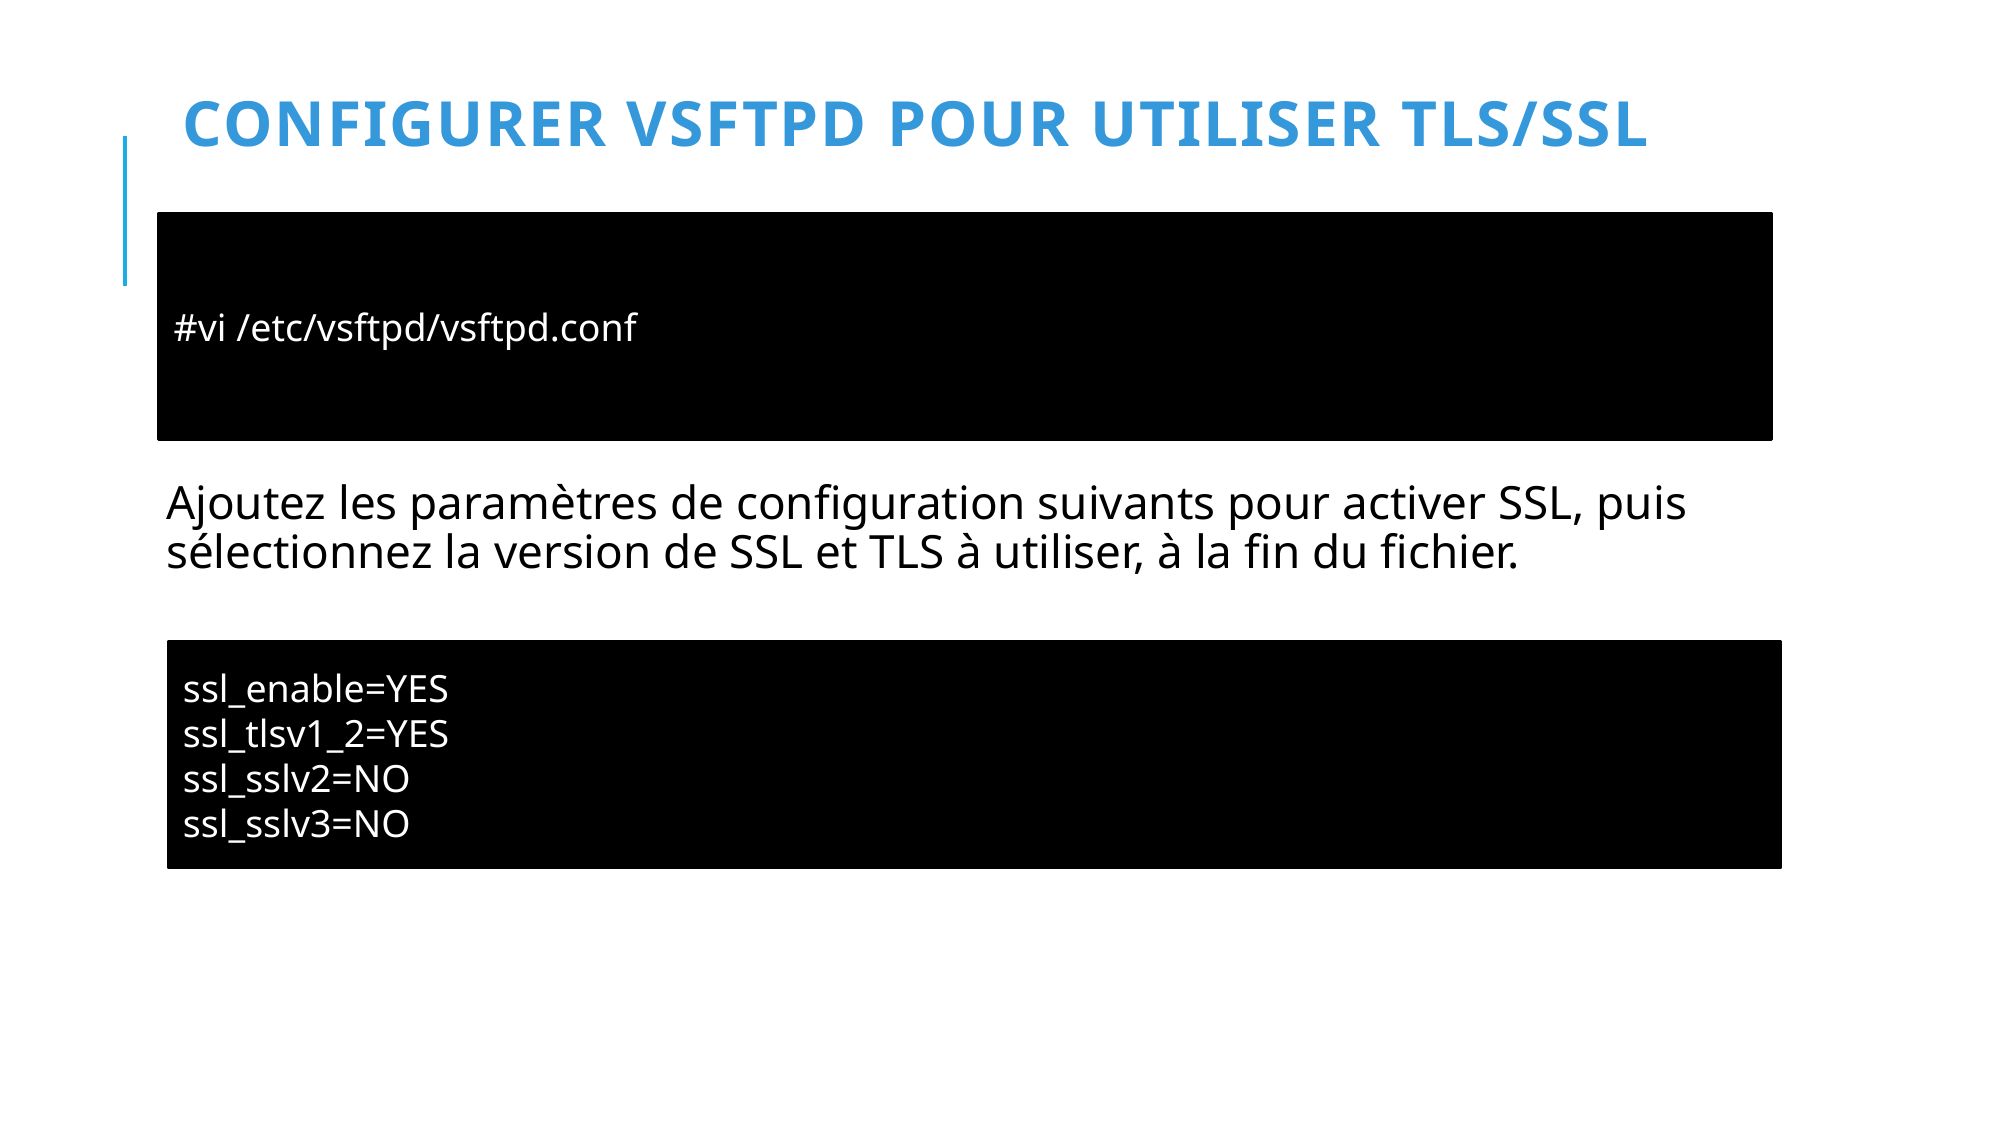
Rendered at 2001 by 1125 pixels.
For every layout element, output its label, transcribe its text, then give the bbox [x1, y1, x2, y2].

title Configurer VSftpd pour utiliser TLS/ssl [168, 90, 1763, 213]
text_box #vi /etc/vsftpd/vsftpd.conf [159, 213, 1772, 439]
text_box ssl_enable=YES ssl_tlsv1_2=YES ssl_sslv2=NO ssl_sslv3=NO [168, 642, 1781, 868]
list Ajoutez les paramètres de configuration suivants pour activer SSL, puis sélectionnez la version de SSL et TLS à utiliser, à la fin du fichier. [158, 243, 1754, 1125]
